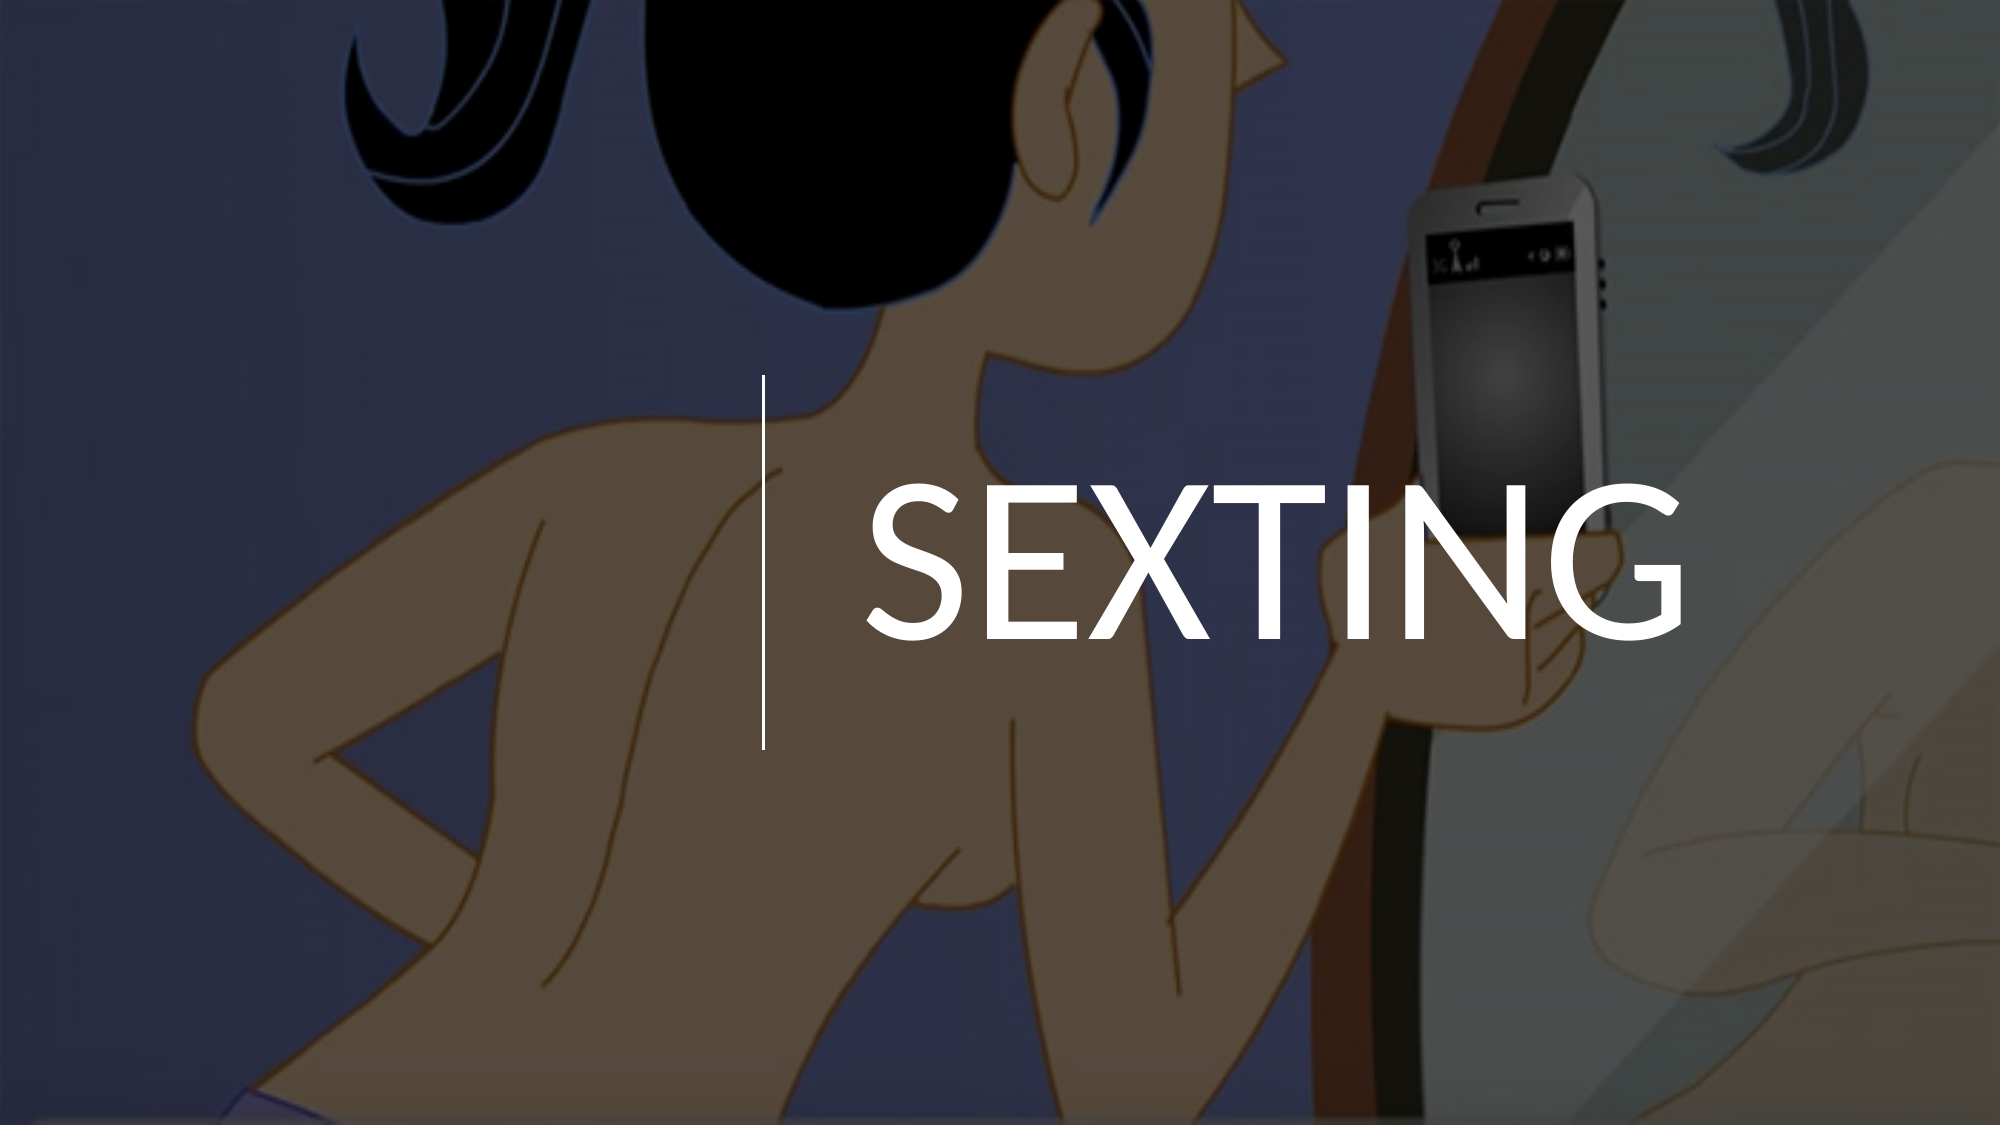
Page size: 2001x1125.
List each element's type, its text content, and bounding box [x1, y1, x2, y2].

list SEXTING [845, 174, 1789, 951]
picture [0, 0, 2000, 1125]
